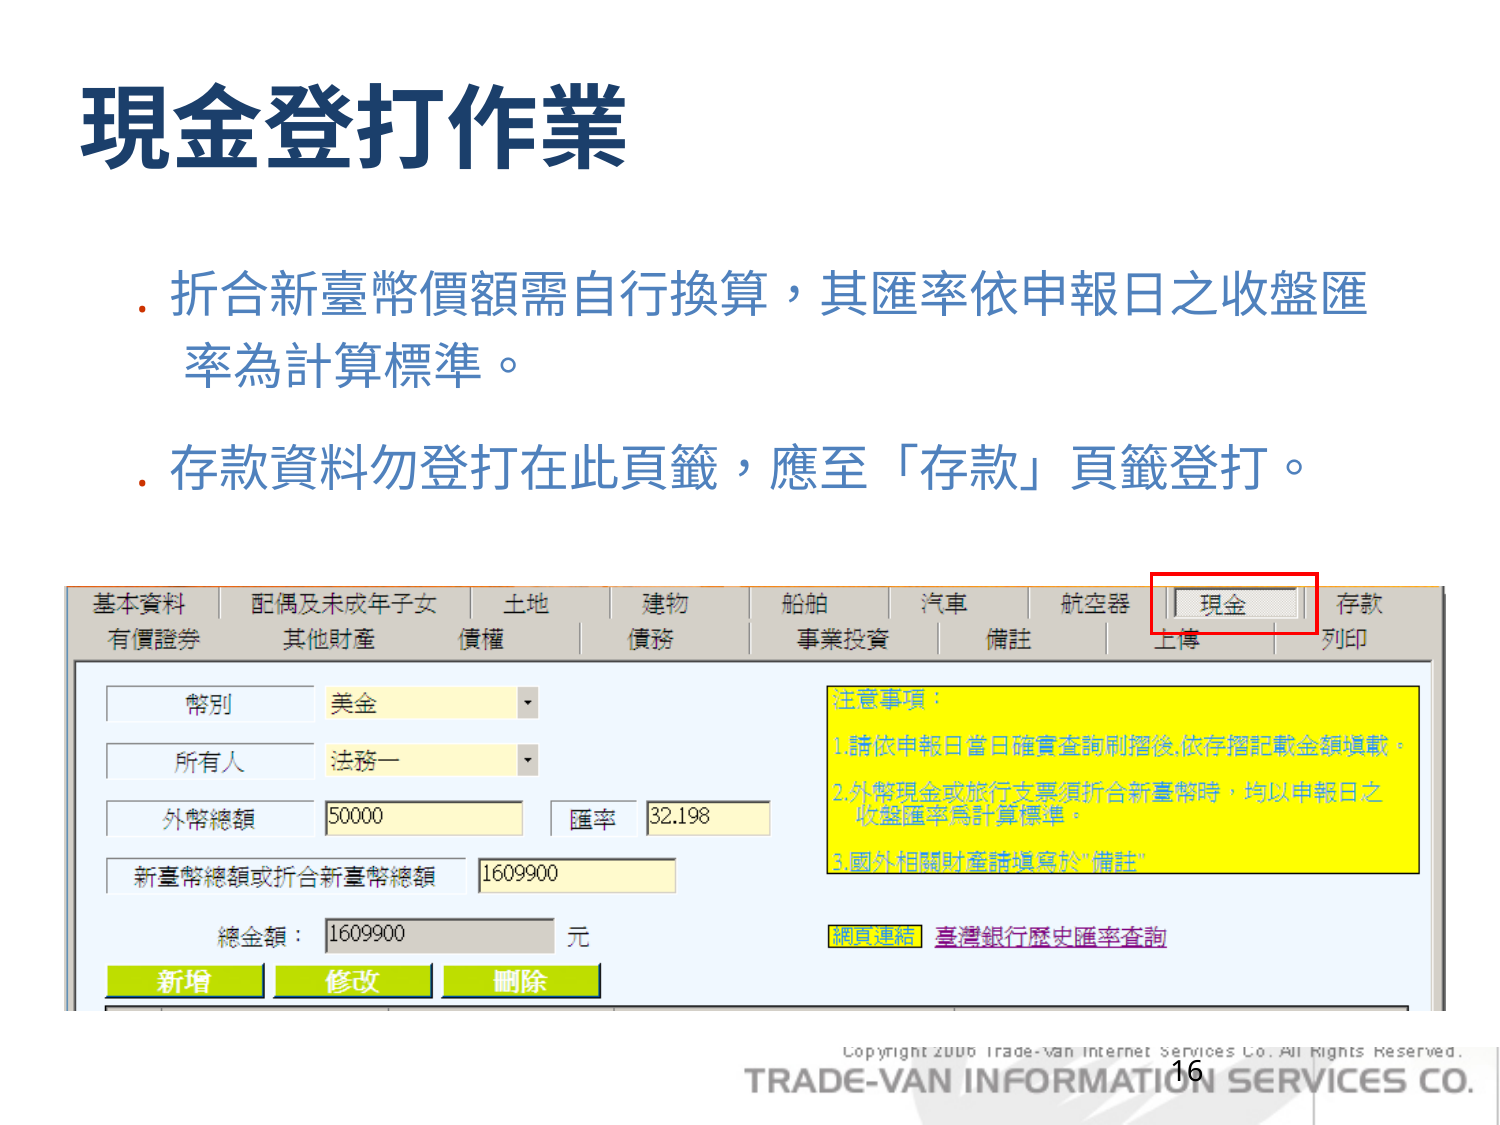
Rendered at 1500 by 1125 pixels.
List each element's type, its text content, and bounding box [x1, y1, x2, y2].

picture [1153, 586, 1315, 632]
text_box [0, 0, 1500, 1100]
picture [64, 586, 1446, 1011]
text_box 現金登打作業 [65, 31, 1415, 219]
text_box ․折合新臺幣價額需自行換算，其匯率依申報日之收盤匯率為計算標準。 ․存款資料勿登打在此頁籤，應至「存款」頁籤登打。 [112, 243, 1412, 480]
